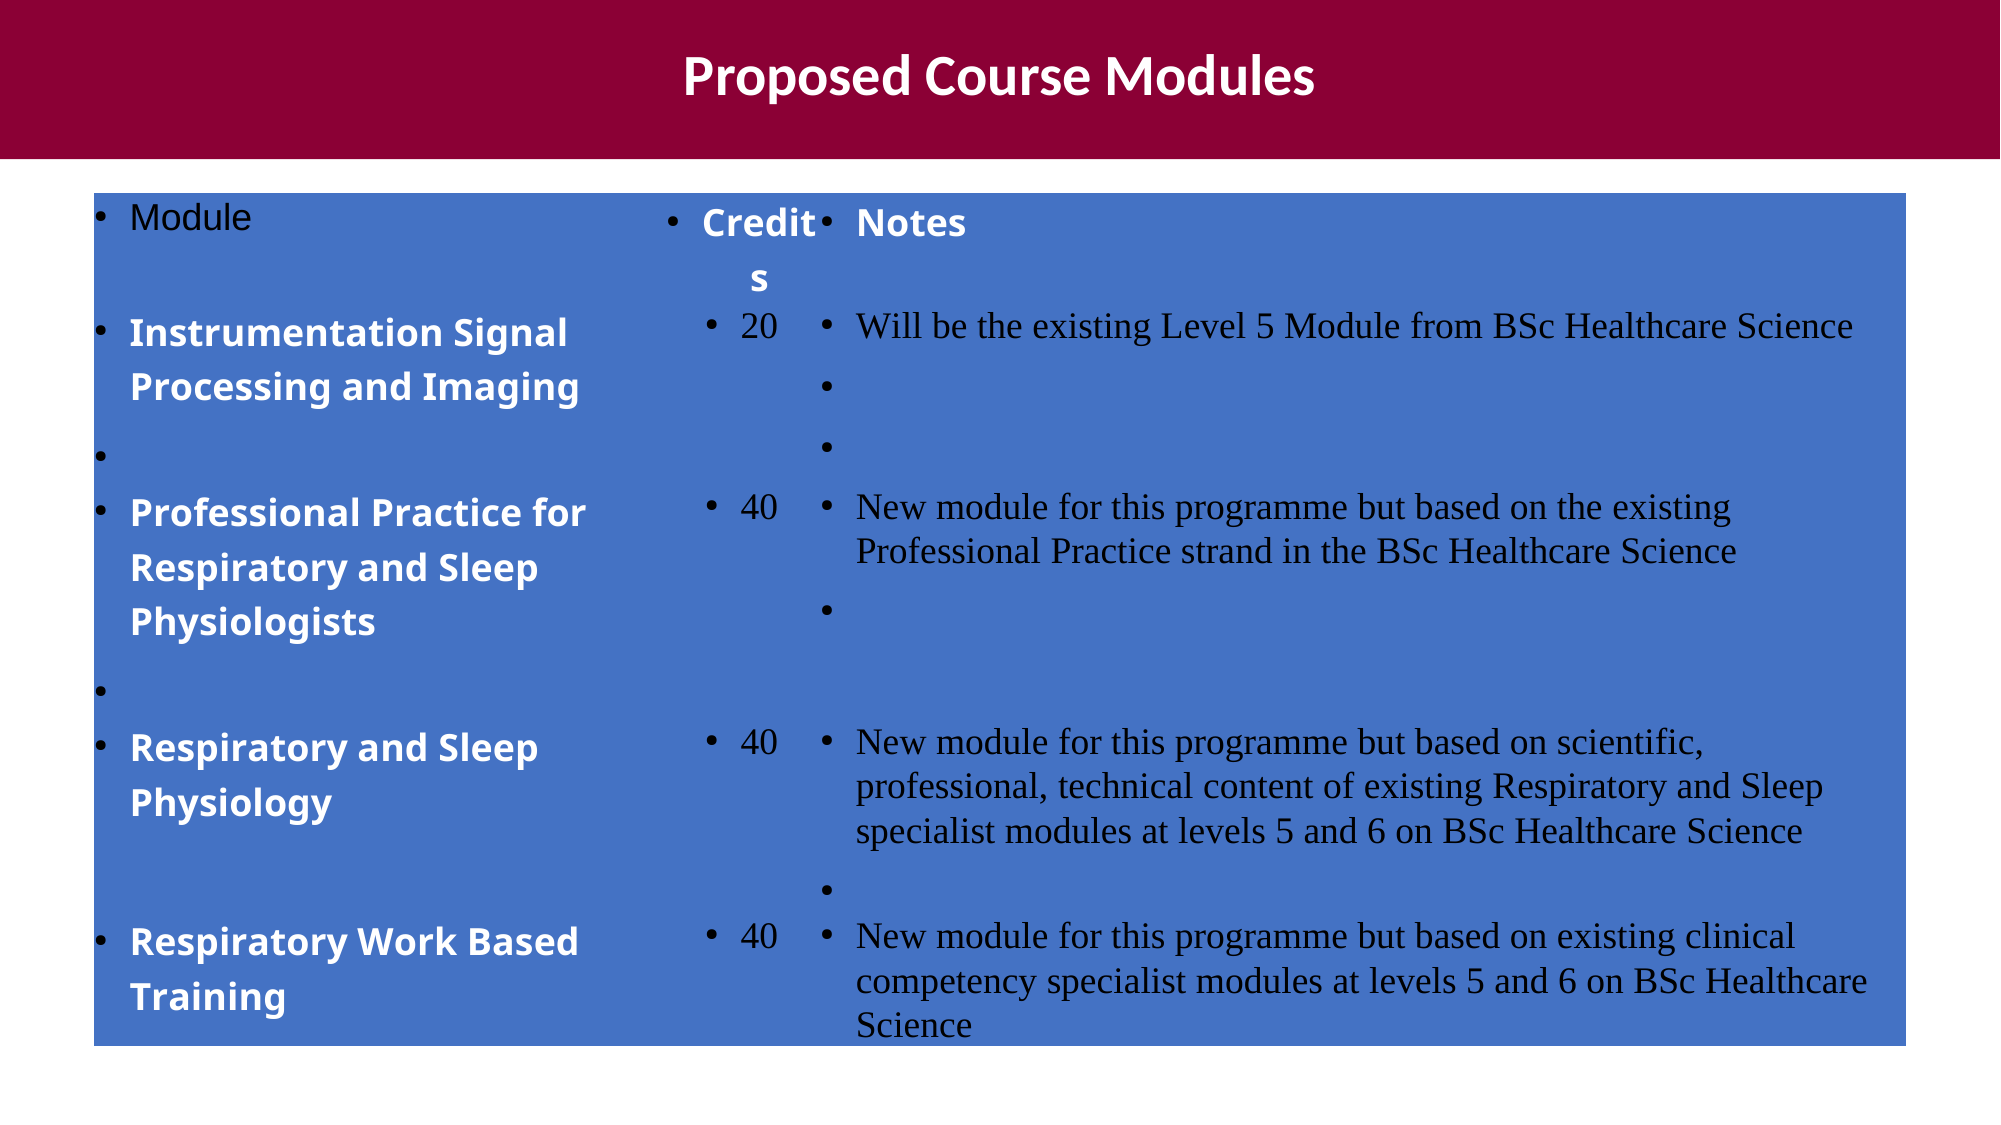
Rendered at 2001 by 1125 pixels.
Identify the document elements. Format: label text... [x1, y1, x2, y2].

table_cell 40 [663, 718, 820, 912]
table_header Notes [820, 193, 1906, 303]
table_header Module [94, 193, 663, 303]
table_cell Respiratory Work Based Training [94, 912, 663, 1046]
title Proposed Course Modules [0, 0, 2000, 160]
table_cell Instrumentation Signal Processing and Imaging [94, 303, 663, 483]
table_cell Respiratory and Sleep Physiology [94, 718, 663, 912]
table_cell Will be the existing Level 5 Module from BSc Healthcare Science [820, 303, 1906, 483]
table_cell 40 [663, 912, 820, 1046]
table_cell New module for this programme but based on scientific, professional, technical content of existing Respiratory and Sleep specialist modules at levels 5 and 6 on BSc Healthcare Science [820, 718, 1906, 912]
table_cell New module for this programme but based on the existing Professional Practice strand in the BSc Healthcare Science [820, 483, 1906, 718]
table_cell Professional Practice for Respiratory and Sleep Physiologists [94, 483, 663, 718]
table_cell 20 [663, 303, 820, 483]
table_cell New module for this programme but based on existing clinical competency specialist modules at levels 5 and 6 on BSc Healthcare Science [820, 912, 1906, 1046]
table_cell 40 [663, 483, 820, 718]
table_header Credits [663, 193, 820, 303]
